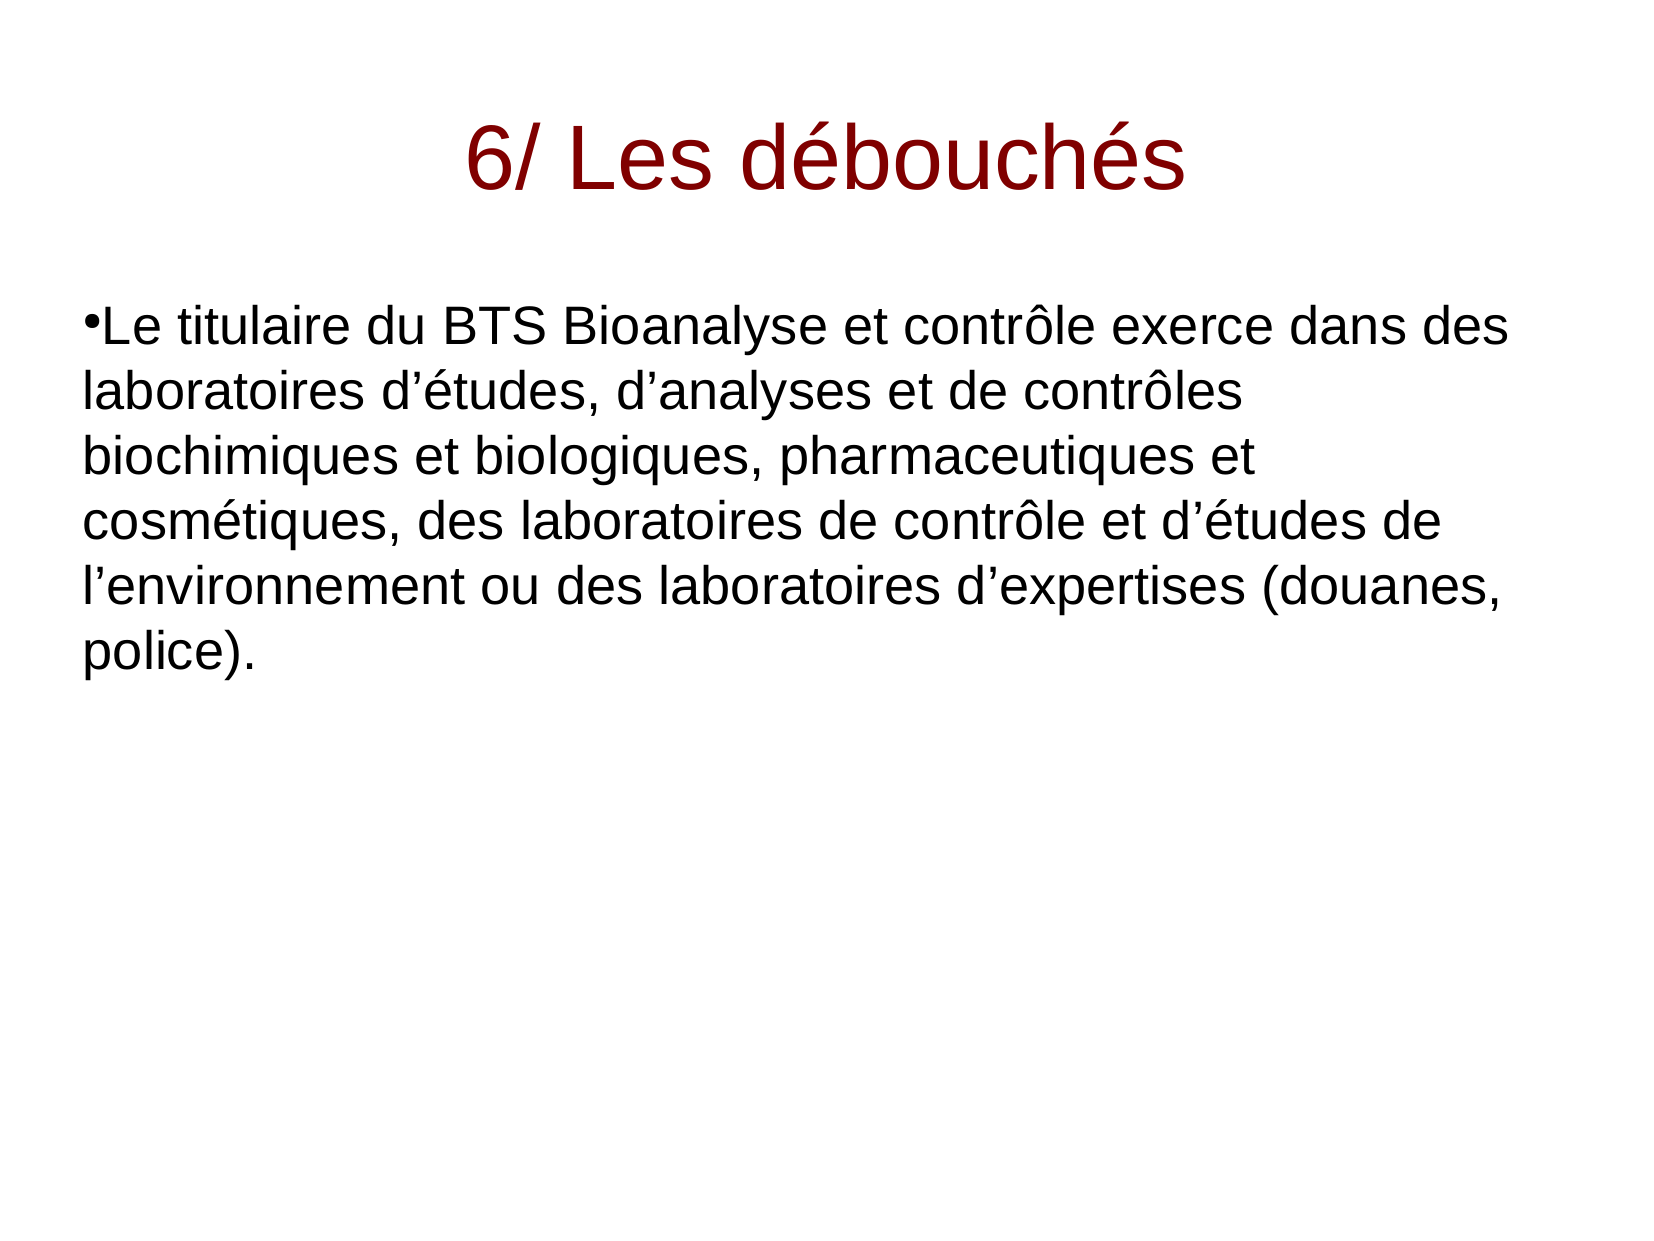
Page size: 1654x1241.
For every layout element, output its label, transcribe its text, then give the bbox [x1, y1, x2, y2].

title 6/ Les débouchés [82, 49, 1571, 257]
list Le titulaire du BTS Bioanalyse et contrôle exerce dans des laboratoires d’études, d’analyses et de contrôles biochimiques et biologiques, pharmaceutiques et cosmétiques, des laboratoires de contrôle et d’études de l’environnement ou des laboratoires d’expertises (douanes, police). [82, 290, 1571, 1010]
